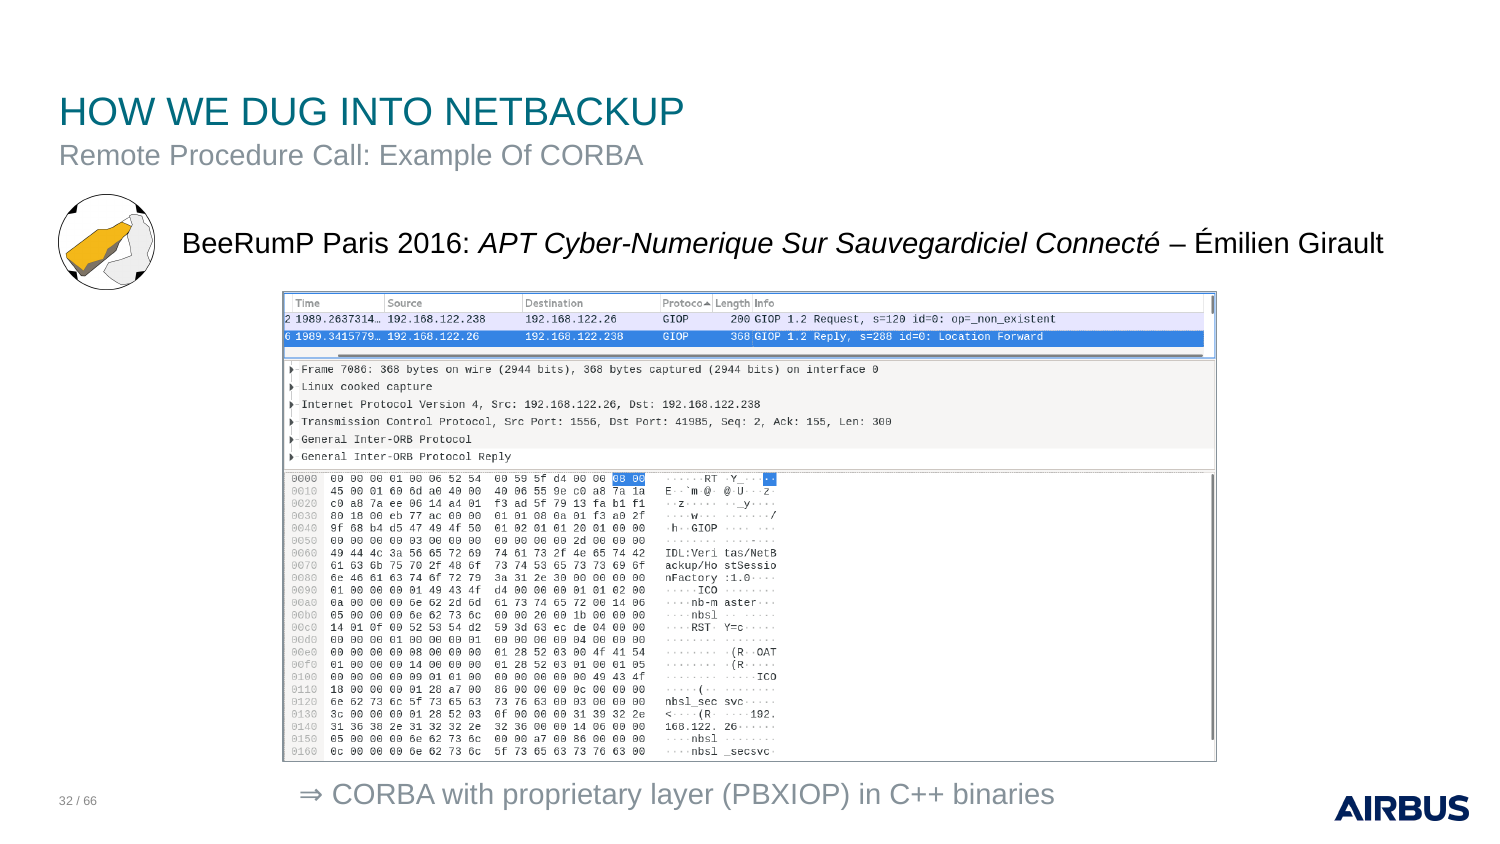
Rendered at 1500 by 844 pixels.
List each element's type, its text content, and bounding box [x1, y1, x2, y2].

text_box ⇒ CORBA with proprietary layer (PBXIOP) in C++ binaries [283, 760, 1216, 826]
title HOW WE DUG INTO NETBACKUP Remote Procedure Call: Example Of CORBA [58, 80, 1441, 192]
picture [283, 292, 1216, 760]
picture [1334, 795, 1469, 821]
picture [58, 194, 155, 290]
text_box BeeRumP Paris 2016: APT Cyber-Numerique Sur Sauvegardiciel Connecté – Émilien Girault [166, 208, 1441, 274]
